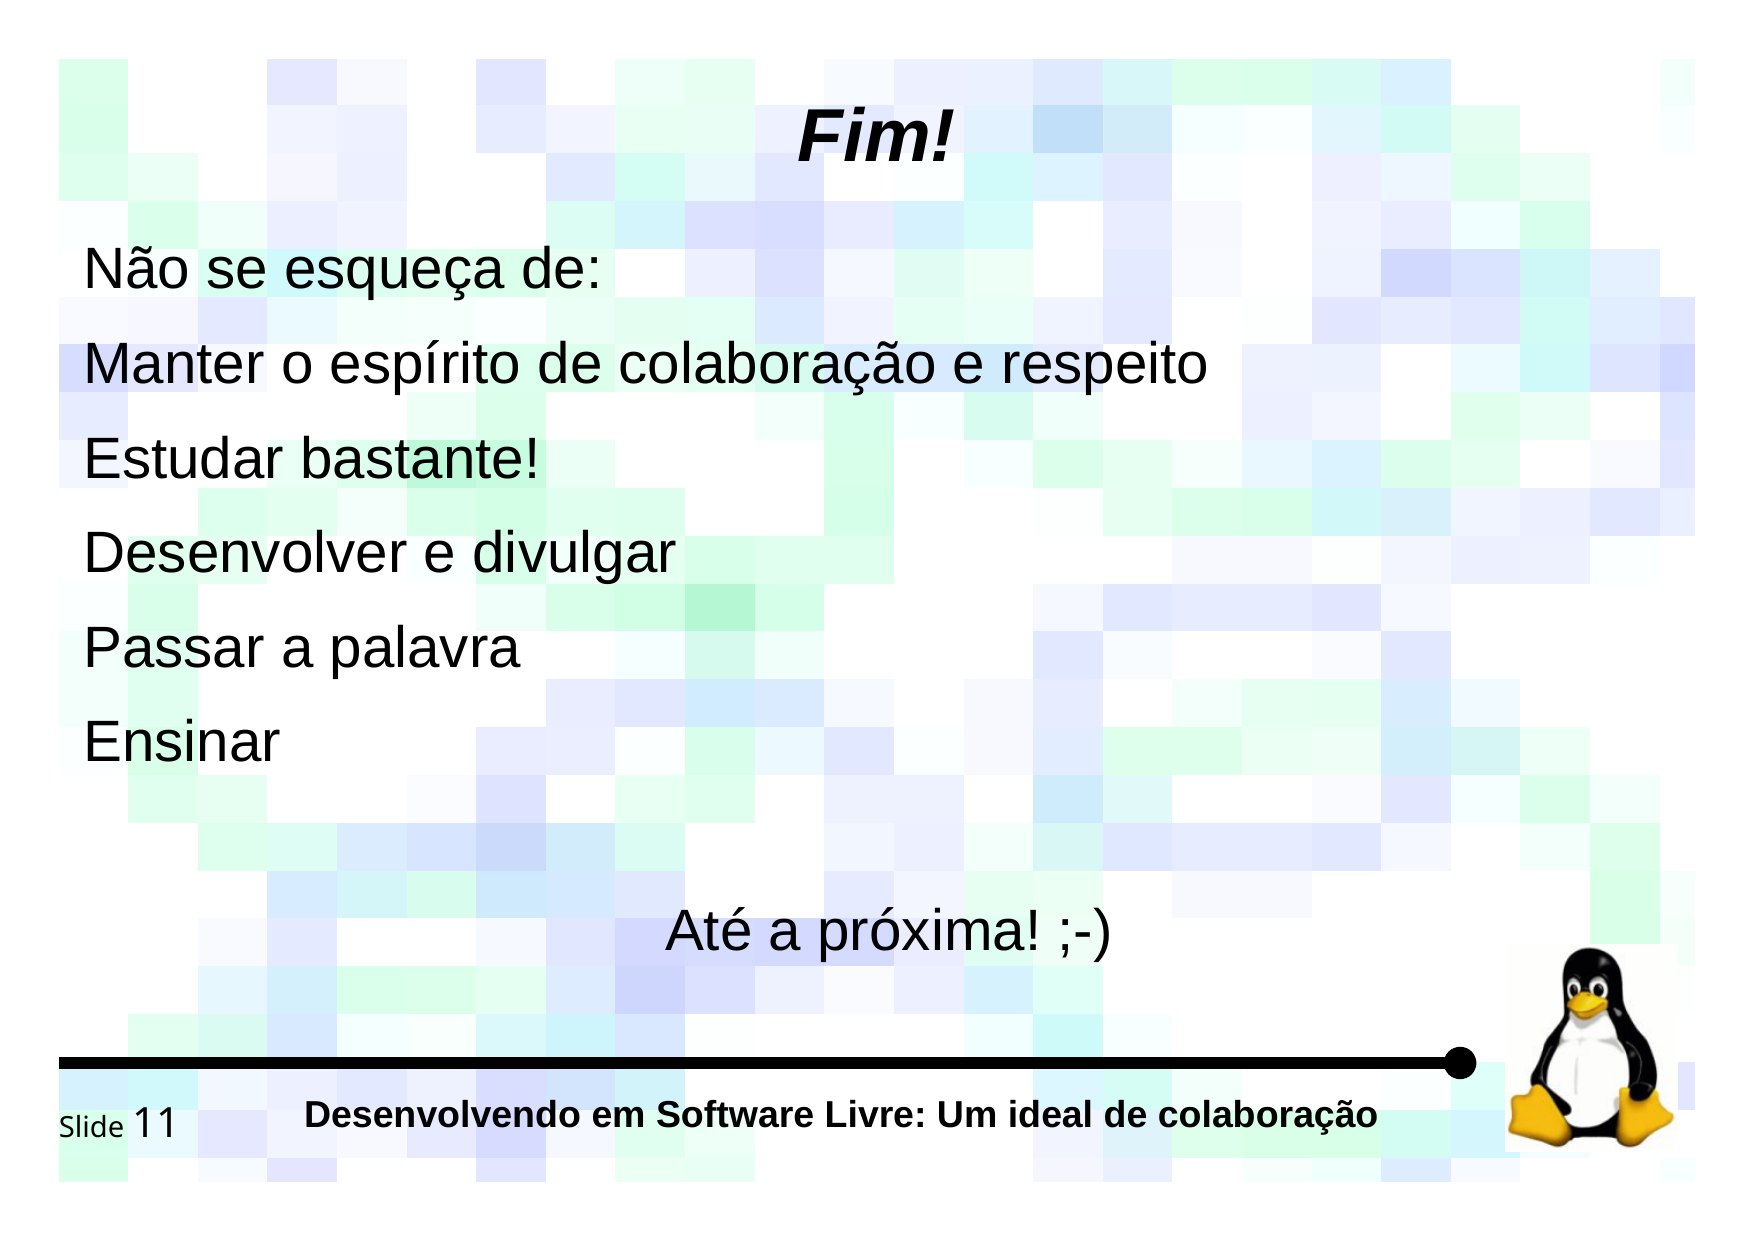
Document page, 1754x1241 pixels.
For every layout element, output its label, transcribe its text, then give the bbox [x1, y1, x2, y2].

title Fim! [59, 64, 1695, 207]
picture [1505, 1058, 1678, 1152]
list Não se esqueça de: Manter o espírito de colaboração e respeito Estudar bastante! Desenvolver e divulgar Passar a palavra Ensinar Até a próxima! ;-) [71, 236, 1695, 1058]
